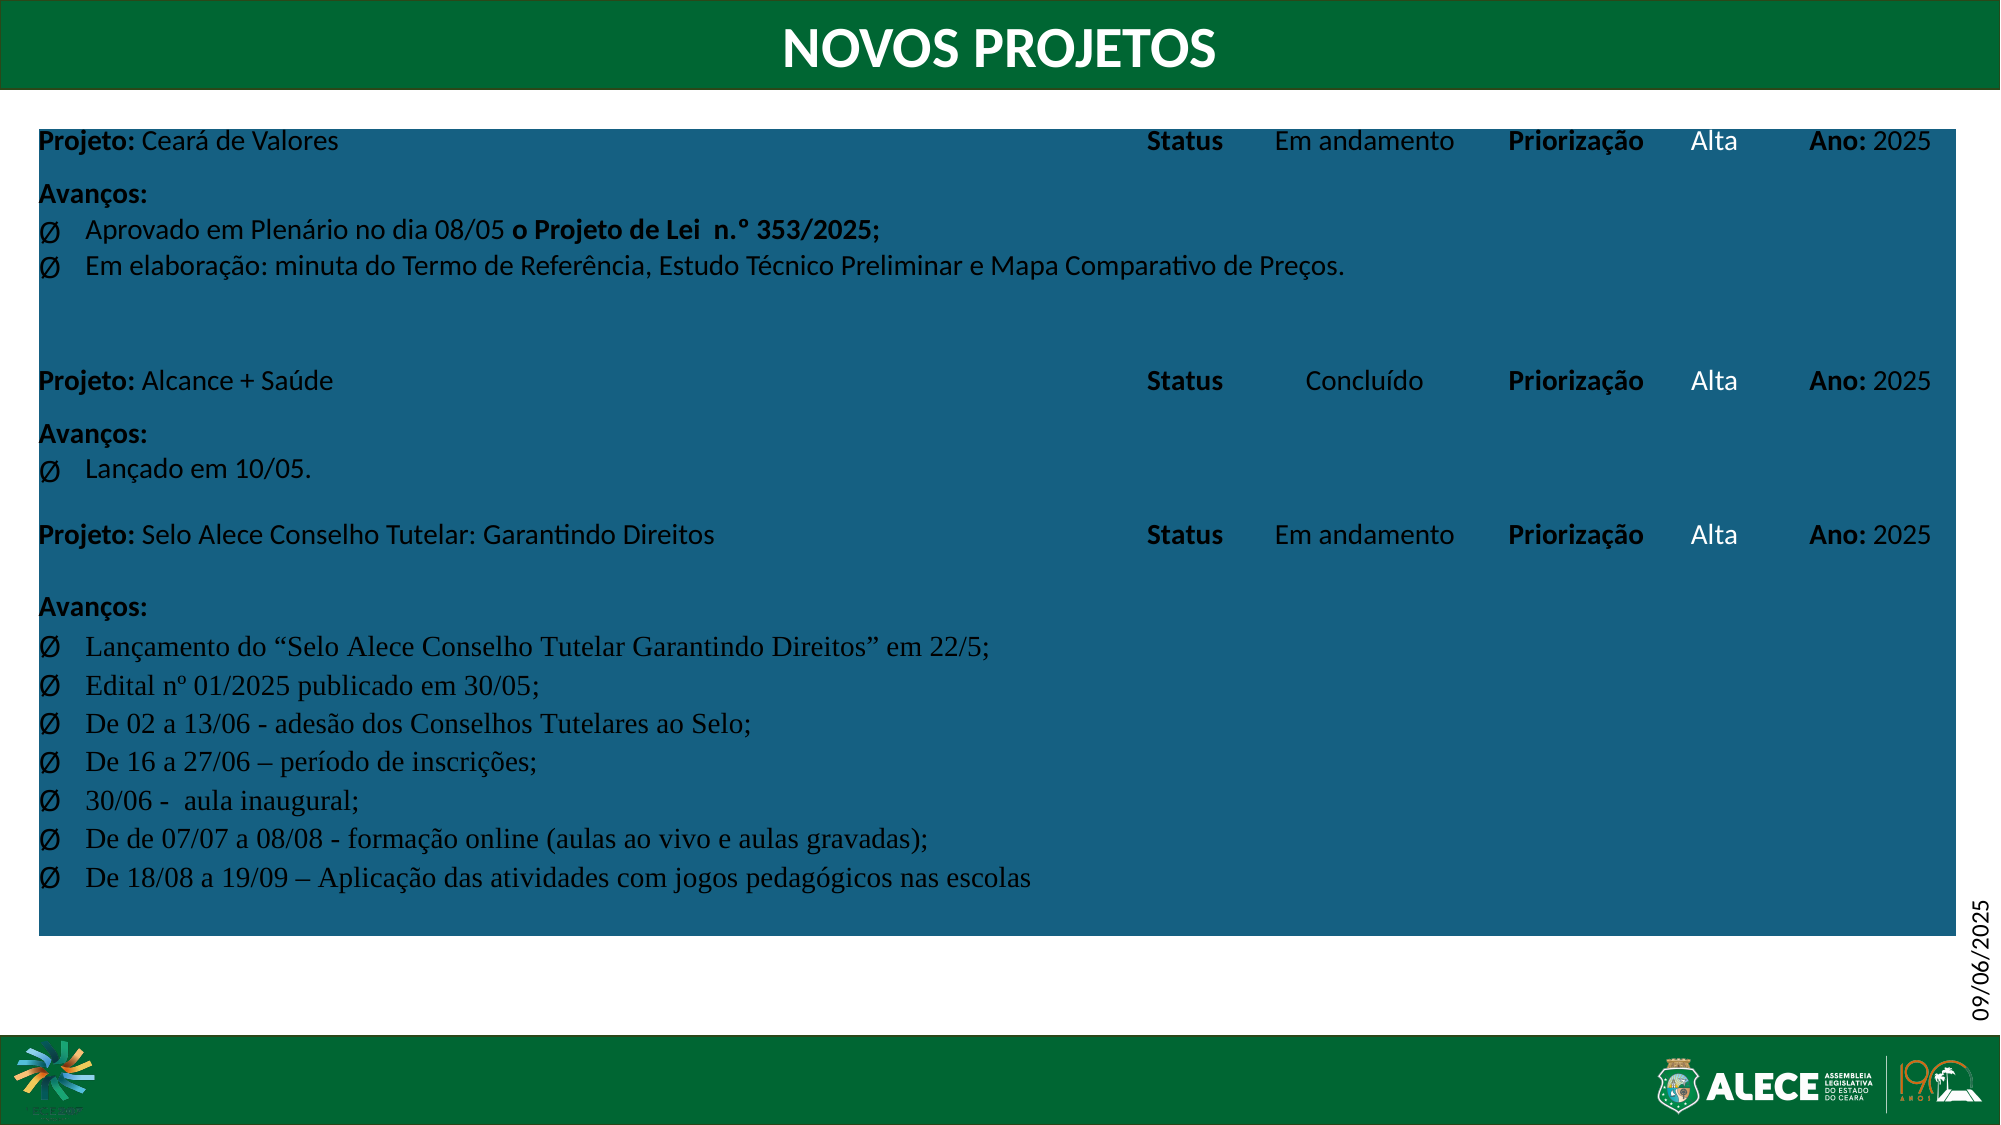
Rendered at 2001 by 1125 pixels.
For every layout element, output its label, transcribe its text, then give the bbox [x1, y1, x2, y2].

text_box NOVOS PROJETOS [0, 0, 2000, 89]
text_box 09/06/2025 [1956, 883, 2000, 1037]
table_cell Avanços: Lançado em 10/05. [39, 421, 1956, 522]
table_header Em andamento [1252, 129, 1478, 182]
table_cell Em andamento [1252, 522, 1478, 595]
table_cell Projeto: Selo Alece Conselho Tutelar: Garantindo Direitos [39, 522, 1118, 595]
table_cell Avanços: Lançamento do “Selo Alece Conselho Tutelar Garantindo Direitos” em 22/5; Edital nº 01/2025 publicado em 30/05; De 02 a 13/06 - adesão dos Conselhos Tutelares ao Selo; De 16 a 27/06 – período de inscrições; 30/06 - aula inaugural; De de 07/07 a 08/08 - formação online (aulas ao vivo e aulas gravadas); De 18/08 a 19/09 – Aplicação das atividades com jogos pedagógicos nas escolas [39, 595, 1956, 936]
table_cell Avanços: Aprovado em Plenário no dia 08/05 o Projeto de Lei n.º 353/2025; Em elaboração: minuta do Termo de Referência, Estudo Técnico Preliminar e Mapa Comparativo de Preços. [39, 182, 1956, 368]
table_cell Alta [1644, 522, 1785, 595]
table_header Alta [1644, 129, 1785, 182]
table_header Ano: 2025 [1785, 129, 1956, 182]
table_cell Concluído [1252, 368, 1478, 421]
picture [1625, 982, 2000, 1125]
table_header Priorização [1478, 129, 1644, 182]
table_cell Priorização [1478, 368, 1644, 421]
table_cell Status [1118, 522, 1252, 595]
table_header Status [1118, 129, 1252, 182]
table_cell Ano: 2025 [1785, 522, 1956, 595]
table_cell Projeto: Alcance + Saúde [39, 368, 1118, 421]
table_cell Priorização [1478, 522, 1644, 595]
table_cell Status [1118, 368, 1252, 421]
table_cell Ano: 2025 [1785, 368, 1956, 421]
table_header Projeto: Ceará de Valores [39, 129, 1118, 182]
table_cell Alta [1644, 368, 1785, 421]
text_box [0, 1036, 1625, 1125]
